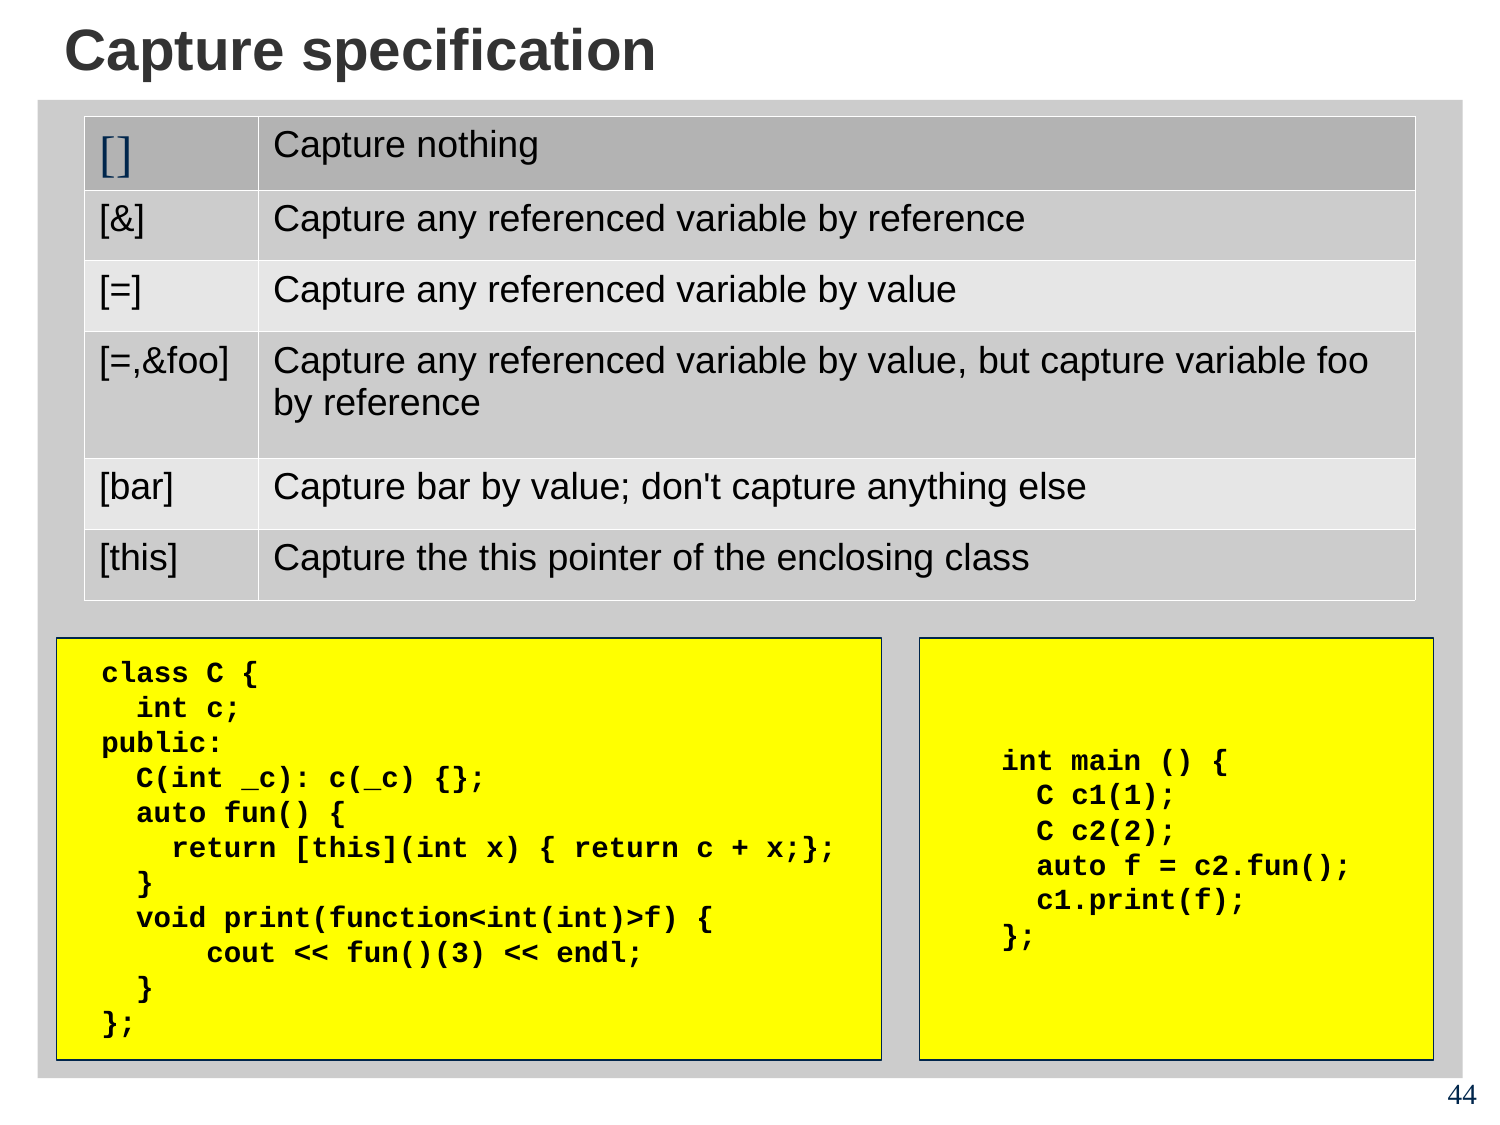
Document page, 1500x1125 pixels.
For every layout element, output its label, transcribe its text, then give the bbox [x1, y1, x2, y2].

text_box int main () { C c1(1); C c2(2); auto f = c2.fun(); c1.print(f); }; [919, 637, 1434, 1060]
table_cell Capture the this pointer of the enclosing class [259, 530, 1415, 600]
table_header [] [85, 117, 258, 190]
list [37, 99, 1463, 1079]
table_header Capture nothing [259, 117, 1415, 190]
table_cell [&] [85, 191, 258, 260]
text_box class C { int c; public: C(int _c): c(_c) {}; auto fun() { return [this](int x) { return c + x;}; } void print(function<int(int)>f) { cout << fun()(3) << endl; } }; [56, 637, 882, 1060]
table_cell [this] [85, 530, 258, 600]
table_cell Capture bar by value; don't capture anything else [259, 459, 1415, 529]
table_cell [bar] [85, 459, 258, 529]
table_cell [=,&foo] [85, 332, 258, 458]
table_cell Capture any referenced variable by value [259, 261, 1415, 331]
table_cell Capture any referenced variable by value, but capture variable foo by reference [259, 332, 1415, 458]
table_cell [=] [85, 261, 258, 331]
title Capture specification [50, 0, 1450, 91]
table_cell Capture any referenced variable by reference [259, 191, 1415, 260]
